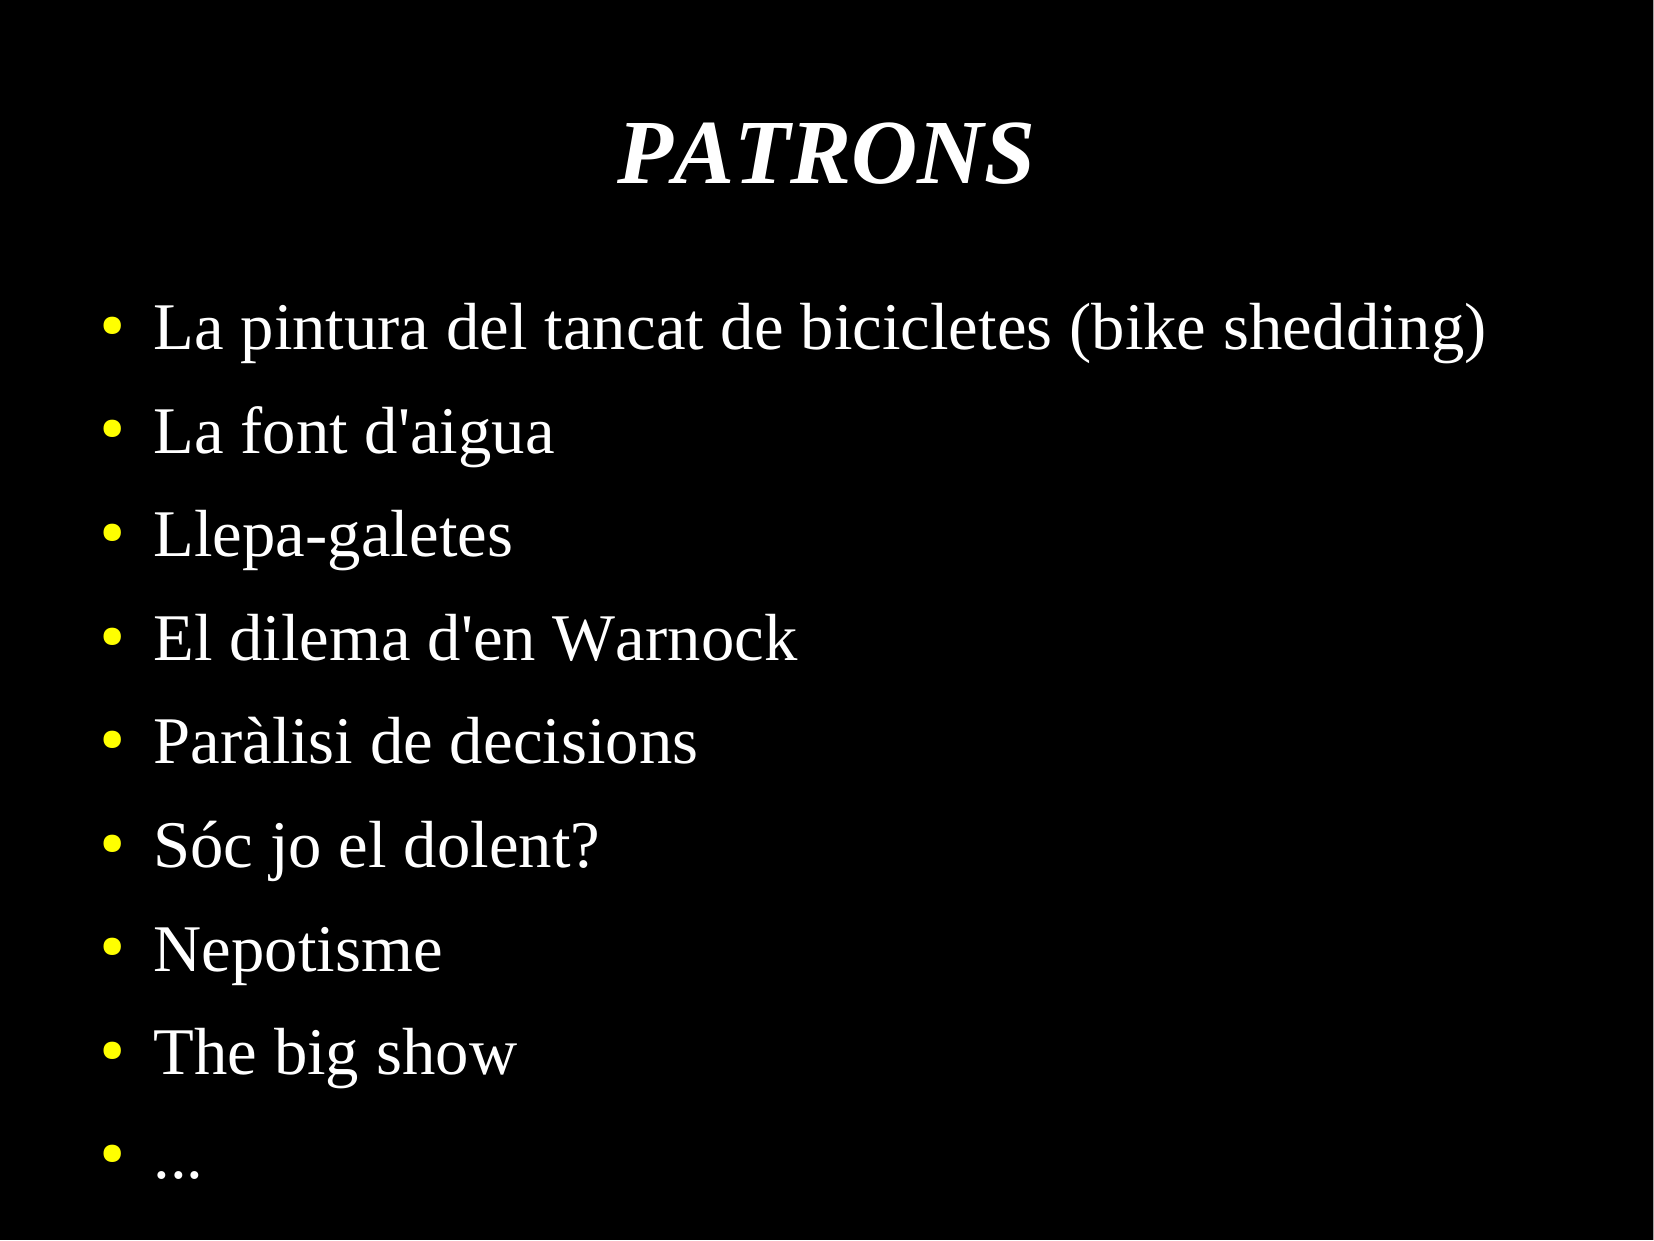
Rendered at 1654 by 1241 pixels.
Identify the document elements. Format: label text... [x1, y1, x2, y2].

list La pintura del tancat de bicicletes (bike shedding) La font d'aigua Llepa-galetes El dilema d'en Warnock Paràlisi de decisions Sóc jo el dolent? Nepotisme The big show ... [82, 290, 1571, 1193]
title PATRONS [82, 56, 1571, 250]
